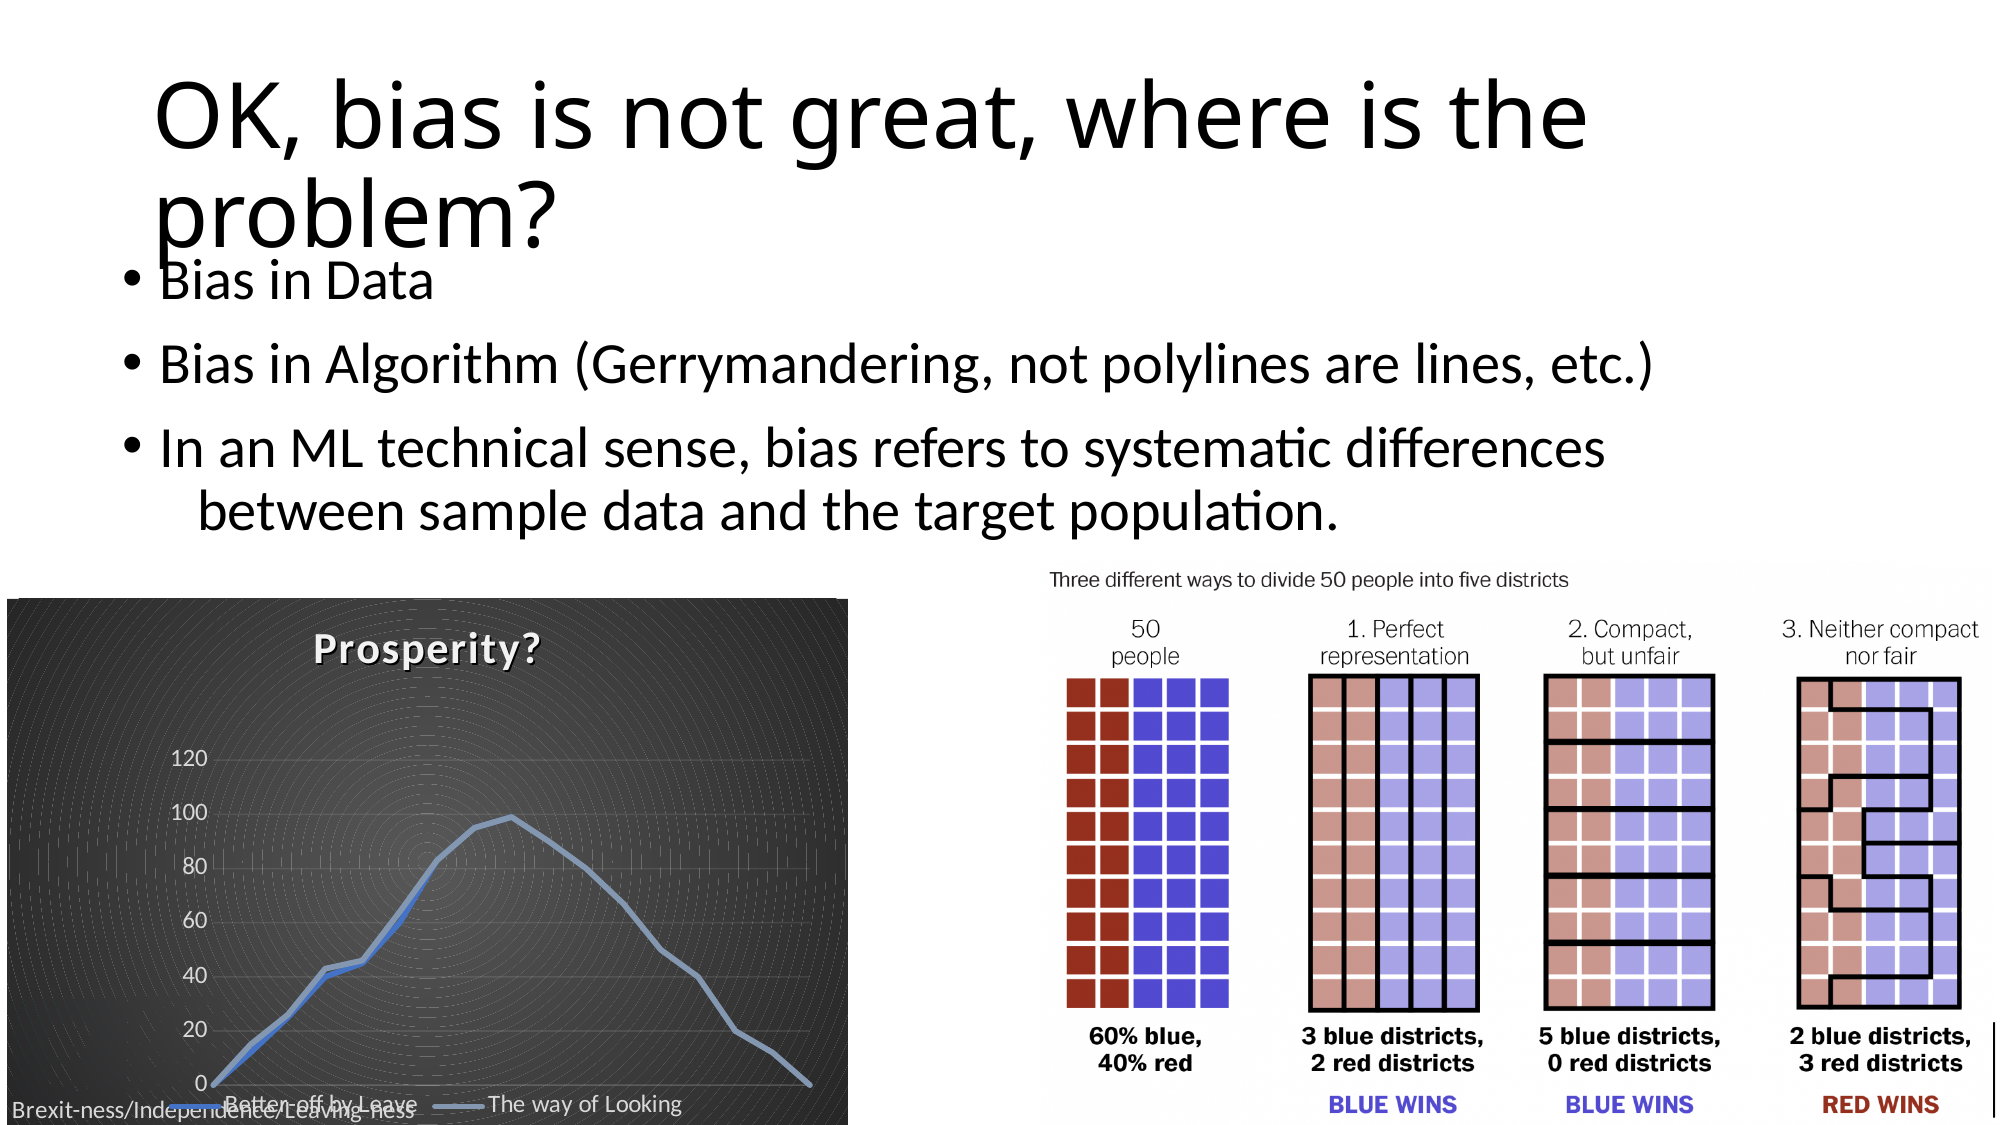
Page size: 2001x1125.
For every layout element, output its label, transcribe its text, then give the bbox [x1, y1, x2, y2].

picture [1041, 562, 1993, 1125]
chart [7, 598, 848, 1125]
list Bias in Data Bias in Algorithm (Gerrymandering, not polylines are lines, etc.) In an ML technical sense, bias refers to systematic differences between sample data and the target population. [107, 241, 1833, 956]
title OK, bias is not great, where is the problem? [137, 59, 1863, 278]
